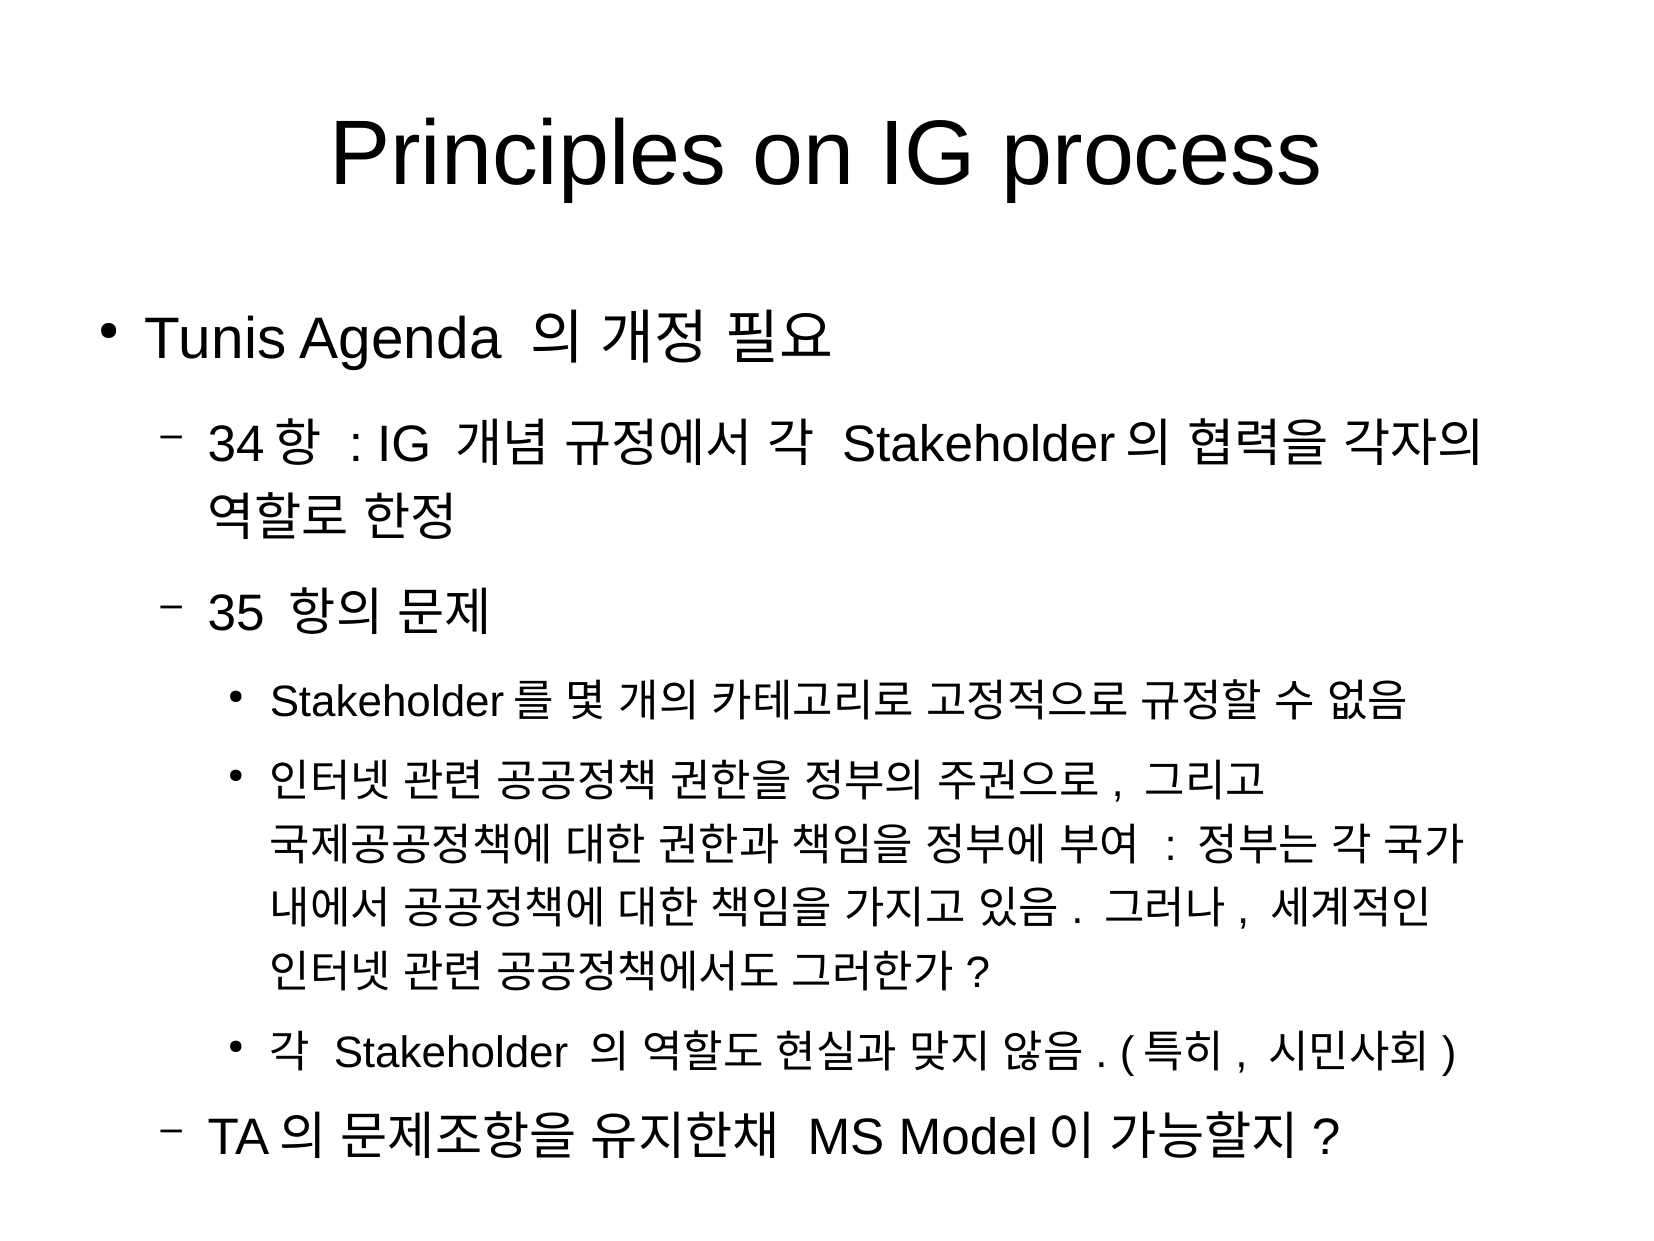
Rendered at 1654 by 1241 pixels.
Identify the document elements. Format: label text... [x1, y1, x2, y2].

title Principles on IG process [82, 49, 1571, 257]
list Tunis Agenda 의 개정 필요 34항 : IG 개념 규정에서 각 Stakeholder의 협력을 각자의 역할로 한정 35 항의 문제 Stakeholder를 몇 개의 카테고리로 고정적으로 규정할 수 없음 인터넷 관련 공공정책 권한을 정부의 주권으로, 그리고 국제공공정책에 대한 권한과 책임을 정부에 부여 : 정부는 각 국가 내에서 공공정책에 대한 책임을 가지고 있음. 그러나, 세계적인 인터넷 관련 공공정책에서도 그러한가? 각 Stakeholder 의 역할도 현실과 맞지 않음. (특히, 시민사회) TA의 문제조항을 유지한채 MS Model이 가능할지? [82, 290, 1538, 1182]
